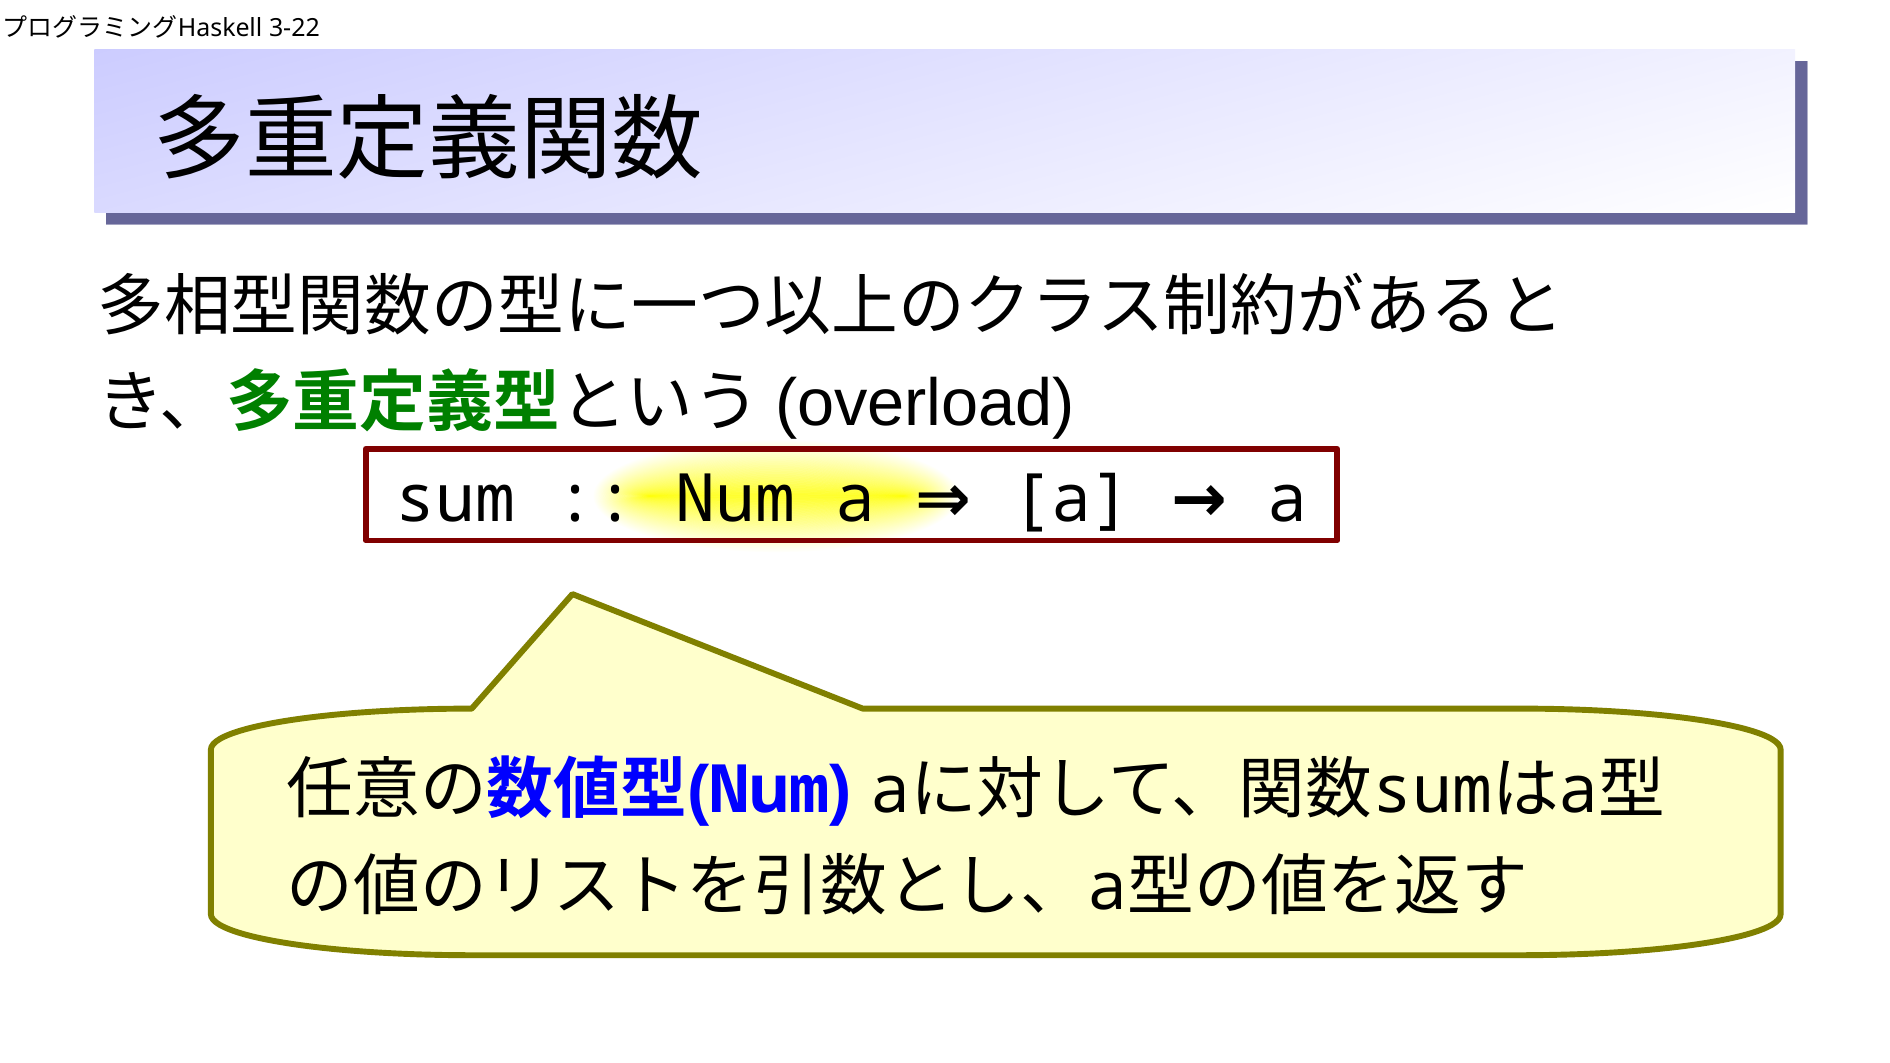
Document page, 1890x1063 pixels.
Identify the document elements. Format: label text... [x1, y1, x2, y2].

title 多重定義関数 [94, 49, 1796, 213]
text_box [663, 541, 889, 553]
text_box sum :: Num a ⇒ [a] → a [365, 448, 1338, 541]
text_box 任意の数値型(Num) aに対して、関数sumはa型の値のリストを引数とし、a型の値を返す [210, 594, 1781, 956]
list 多相型関数の型に一つ以上のクラス制約があるとき、多重定義型という (overload) [94, 248, 1635, 401]
text_box [678, 439, 874, 448]
